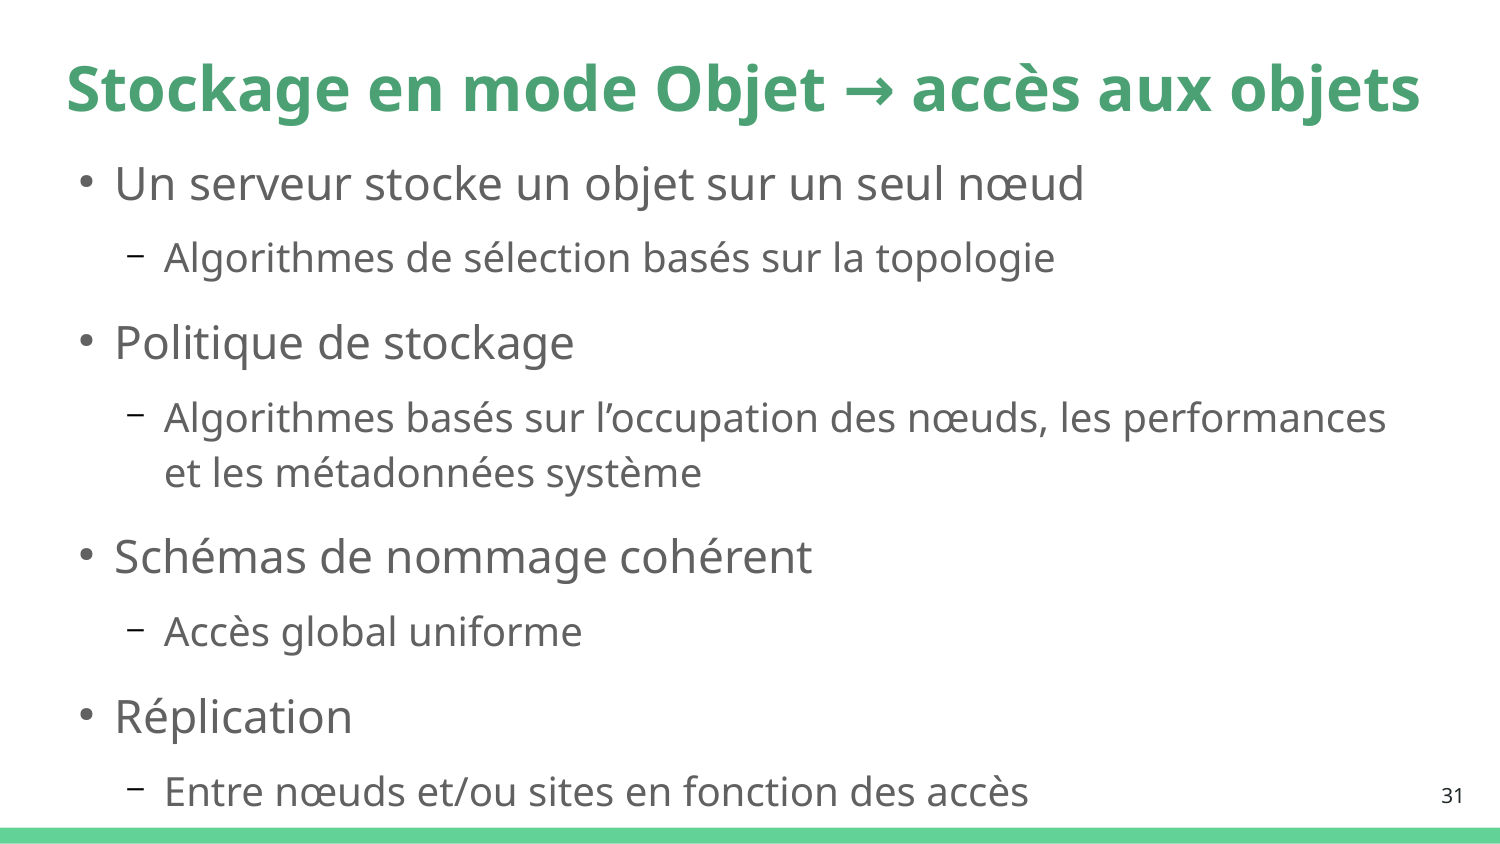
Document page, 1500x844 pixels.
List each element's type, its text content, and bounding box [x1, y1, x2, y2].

title Stockage en mode Objet → accès aux objets [51, 23, 1449, 117]
slide_number <numéro> [1389, 764, 1480, 830]
list Un serveur stocke un objet sur un seul nœud Algorithmes de sélection basés sur la topologie Politique de stockage Algorithmes basés sur l’occupation des nœuds, les performances et les métadonnées système Schémas de nommage cohérent Accès global uniforme Réplication Entre nœuds et/ou sites en fonction des accès [51, 126, 1418, 836]
